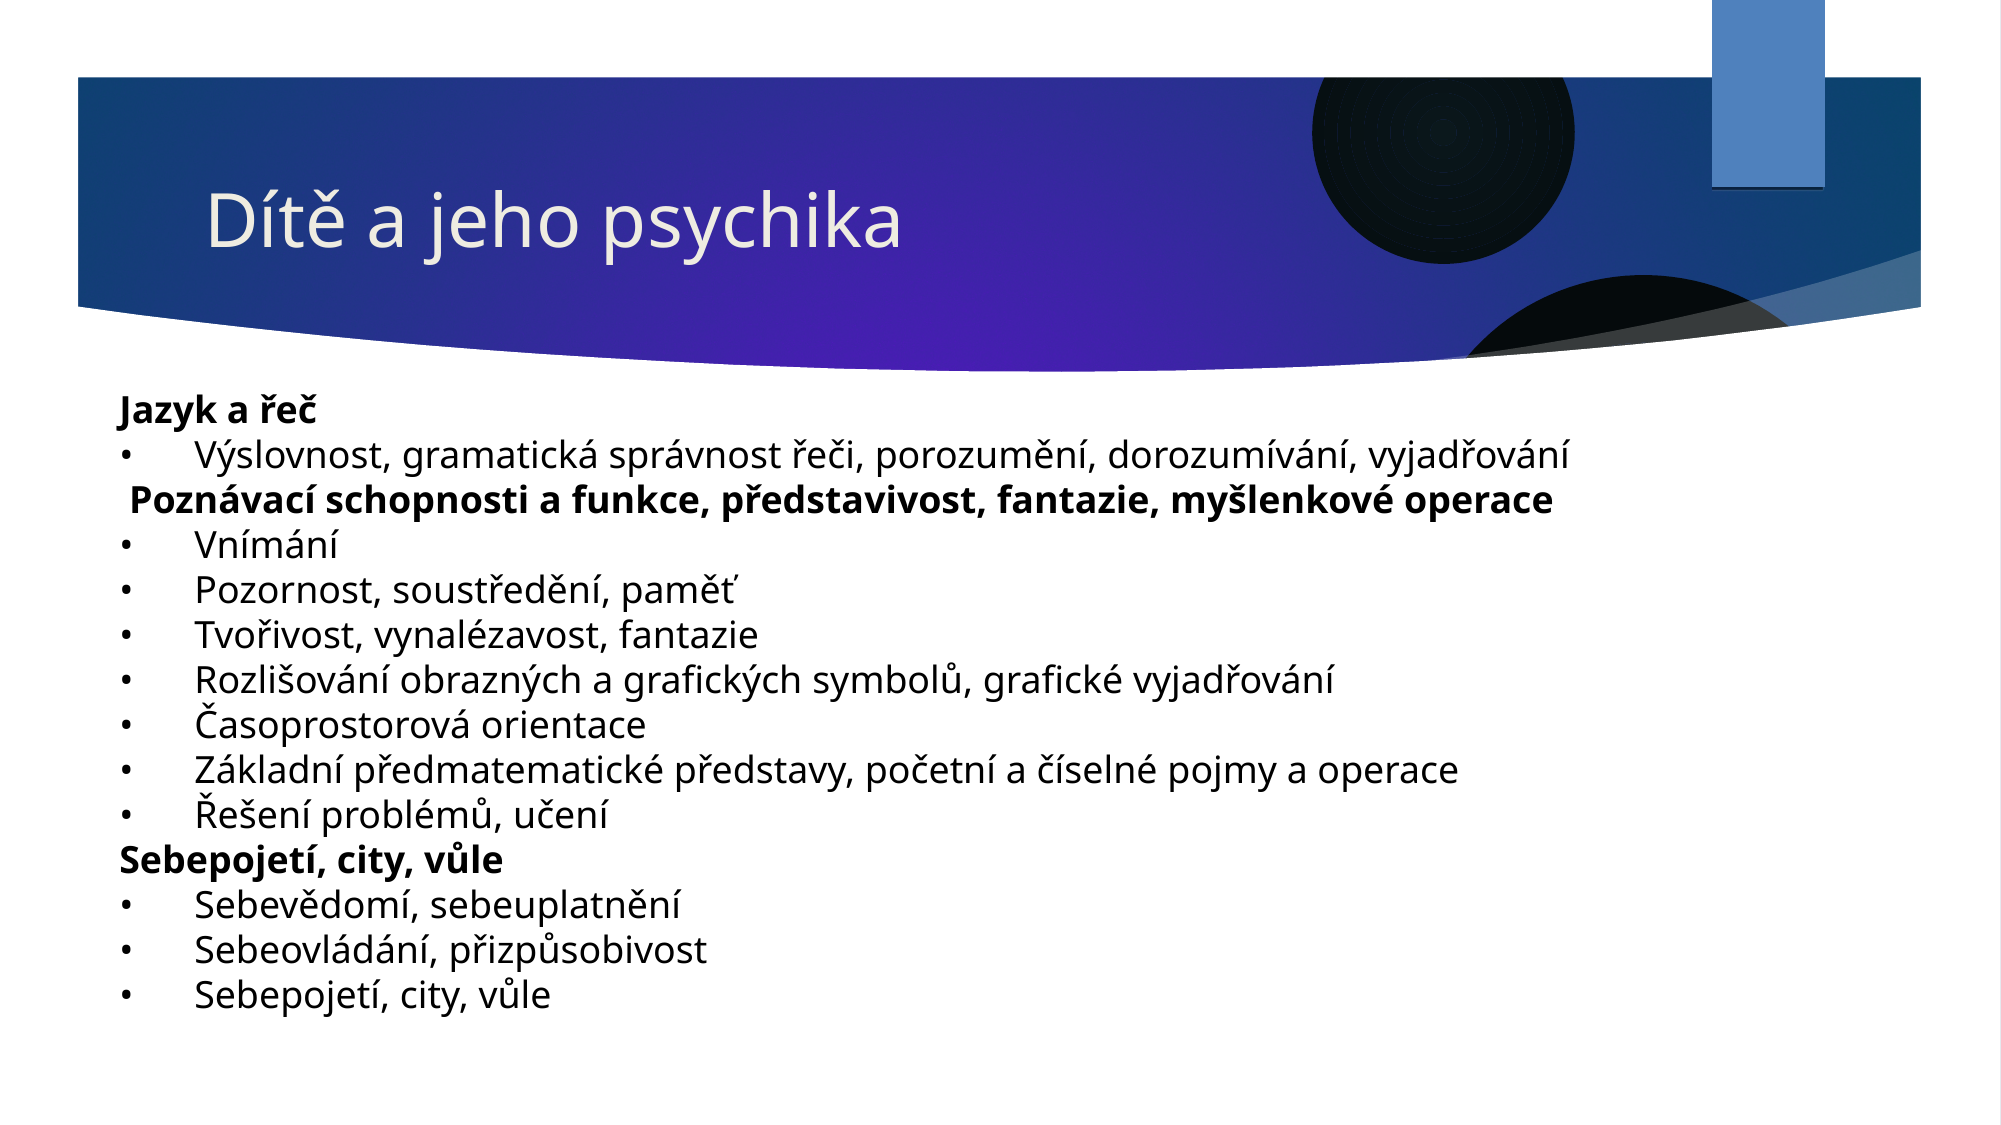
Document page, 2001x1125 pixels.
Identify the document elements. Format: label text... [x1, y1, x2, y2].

text_box Jazyk a řeč • Výslovnost, gramatická správnost řeči, porozumění, dorozumívání, vyjadřování Poznávací schopnosti a funkce, představivost, fantazie, myšlenkové operace • Vnímání • Pozornost, soustředění, paměť • Tvořivost, vynalézavost, fantazie • Rozlišování obrazných a grafických symbolů, grafické vyjadřování • Časoprostorová orientace • Základní předmatematické představy, početní a číselné pojmy a operace • Řešení problémů, učení Sebepojetí, city, vůle • Sebevědomí, sebeuplatnění • Sebeovládání, přizpůsobivost • Sebepojetí, city, vůle [104, 378, 1945, 1030]
title Dítě a jeho psychika [189, 159, 1627, 276]
